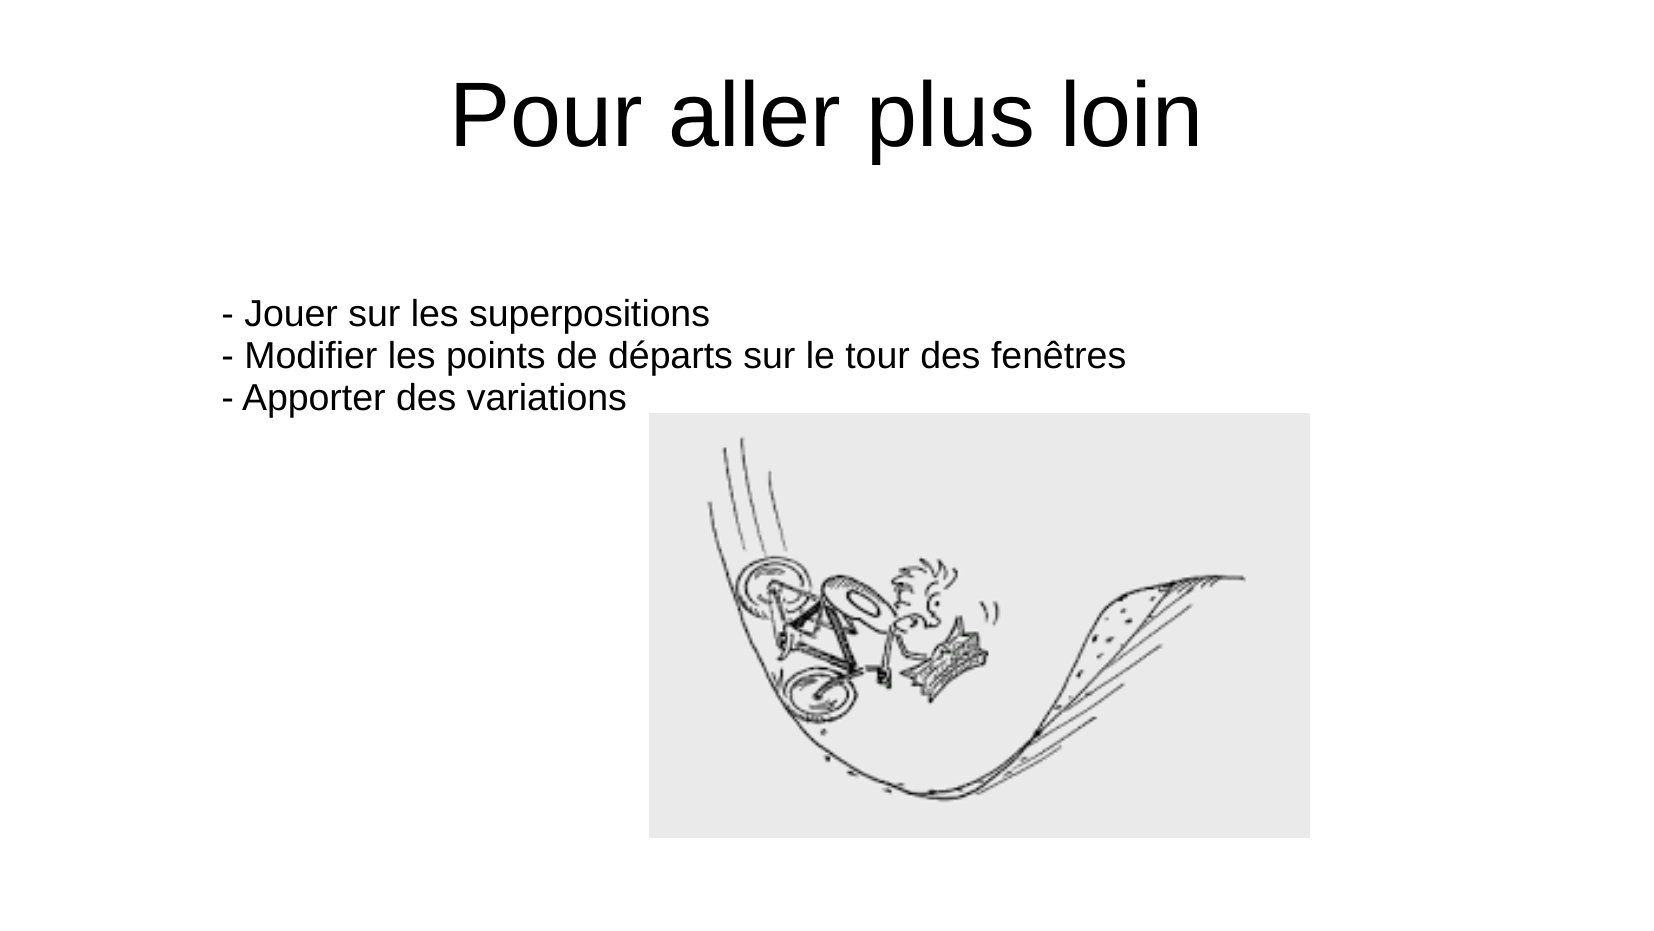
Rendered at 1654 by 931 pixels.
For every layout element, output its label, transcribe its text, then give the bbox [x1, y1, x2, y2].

picture [649, 413, 1310, 838]
title Pour aller plus loin [82, 37, 1571, 193]
text_box - Jouer sur les superpositions - Modifier les points de départs sur le tour des fenêtres - Apporter des variations [206, 285, 1270, 426]
